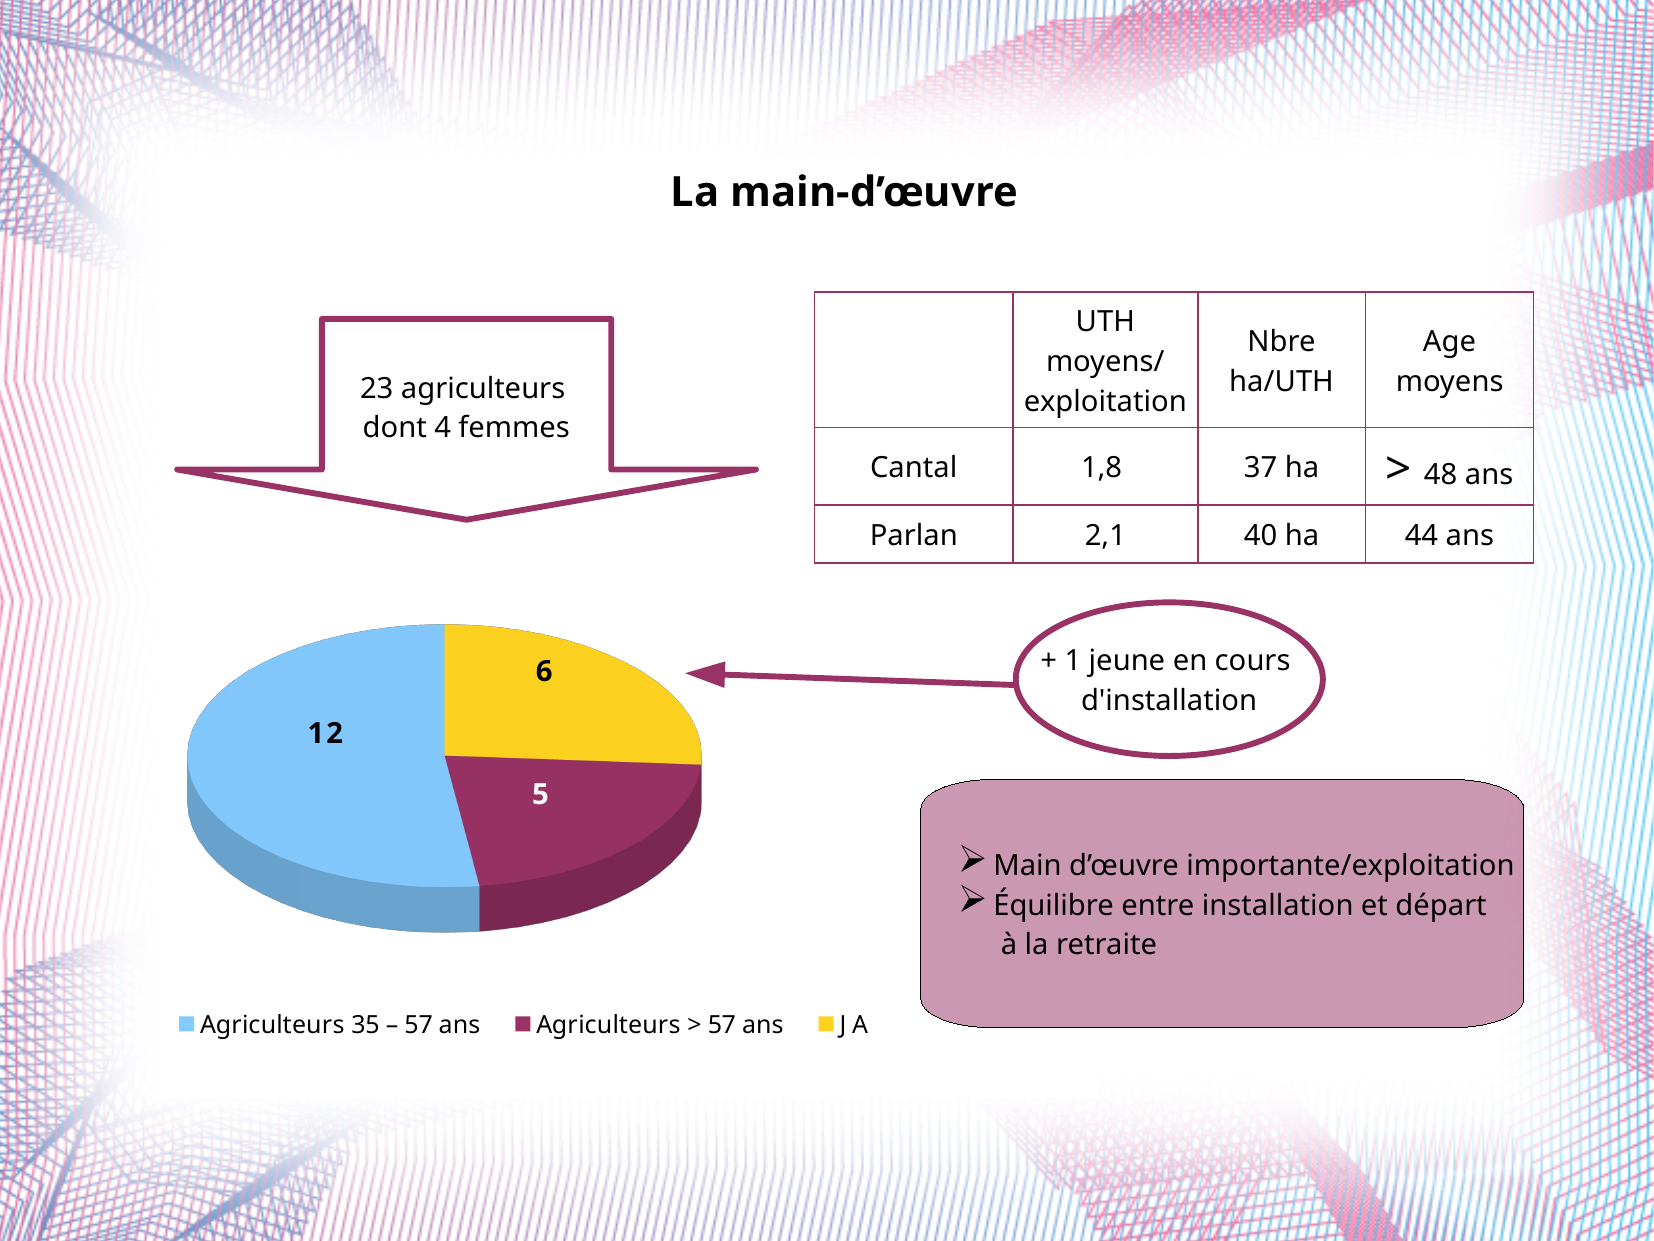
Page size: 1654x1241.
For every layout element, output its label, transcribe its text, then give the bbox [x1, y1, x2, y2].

table_cell > 48 ans [1366, 428, 1533, 504]
table_header [815, 293, 1012, 427]
text_box La main-d’œuvre [188, 153, 1501, 227]
picture [0, 0, 1654, 1241]
table_cell Parlan [815, 506, 1012, 562]
text_box 23 agriculteurs dont 4 femmes [177, 318, 756, 520]
table_header Age moyens [1366, 293, 1533, 427]
table_cell 1,8 [1014, 428, 1197, 504]
text_box Main d’œuvre importante/exploitation Équilibre entre installation et départ à la retraite [920, 779, 1524, 1028]
table_cell 40 ha [1199, 506, 1365, 562]
text_box + 1 jeune en cours d'installation [1015, 602, 1323, 756]
chart [153, 566, 1099, 1099]
table_cell Cantal [815, 428, 1012, 504]
table_header Nbre ha/UTH [1199, 293, 1365, 427]
table_cell 44 ans [1366, 506, 1533, 562]
table_cell 2,1 [1014, 506, 1197, 562]
table_header UTH moyens/ exploitation [1014, 293, 1197, 427]
table_cell 37 ha [1199, 428, 1365, 504]
